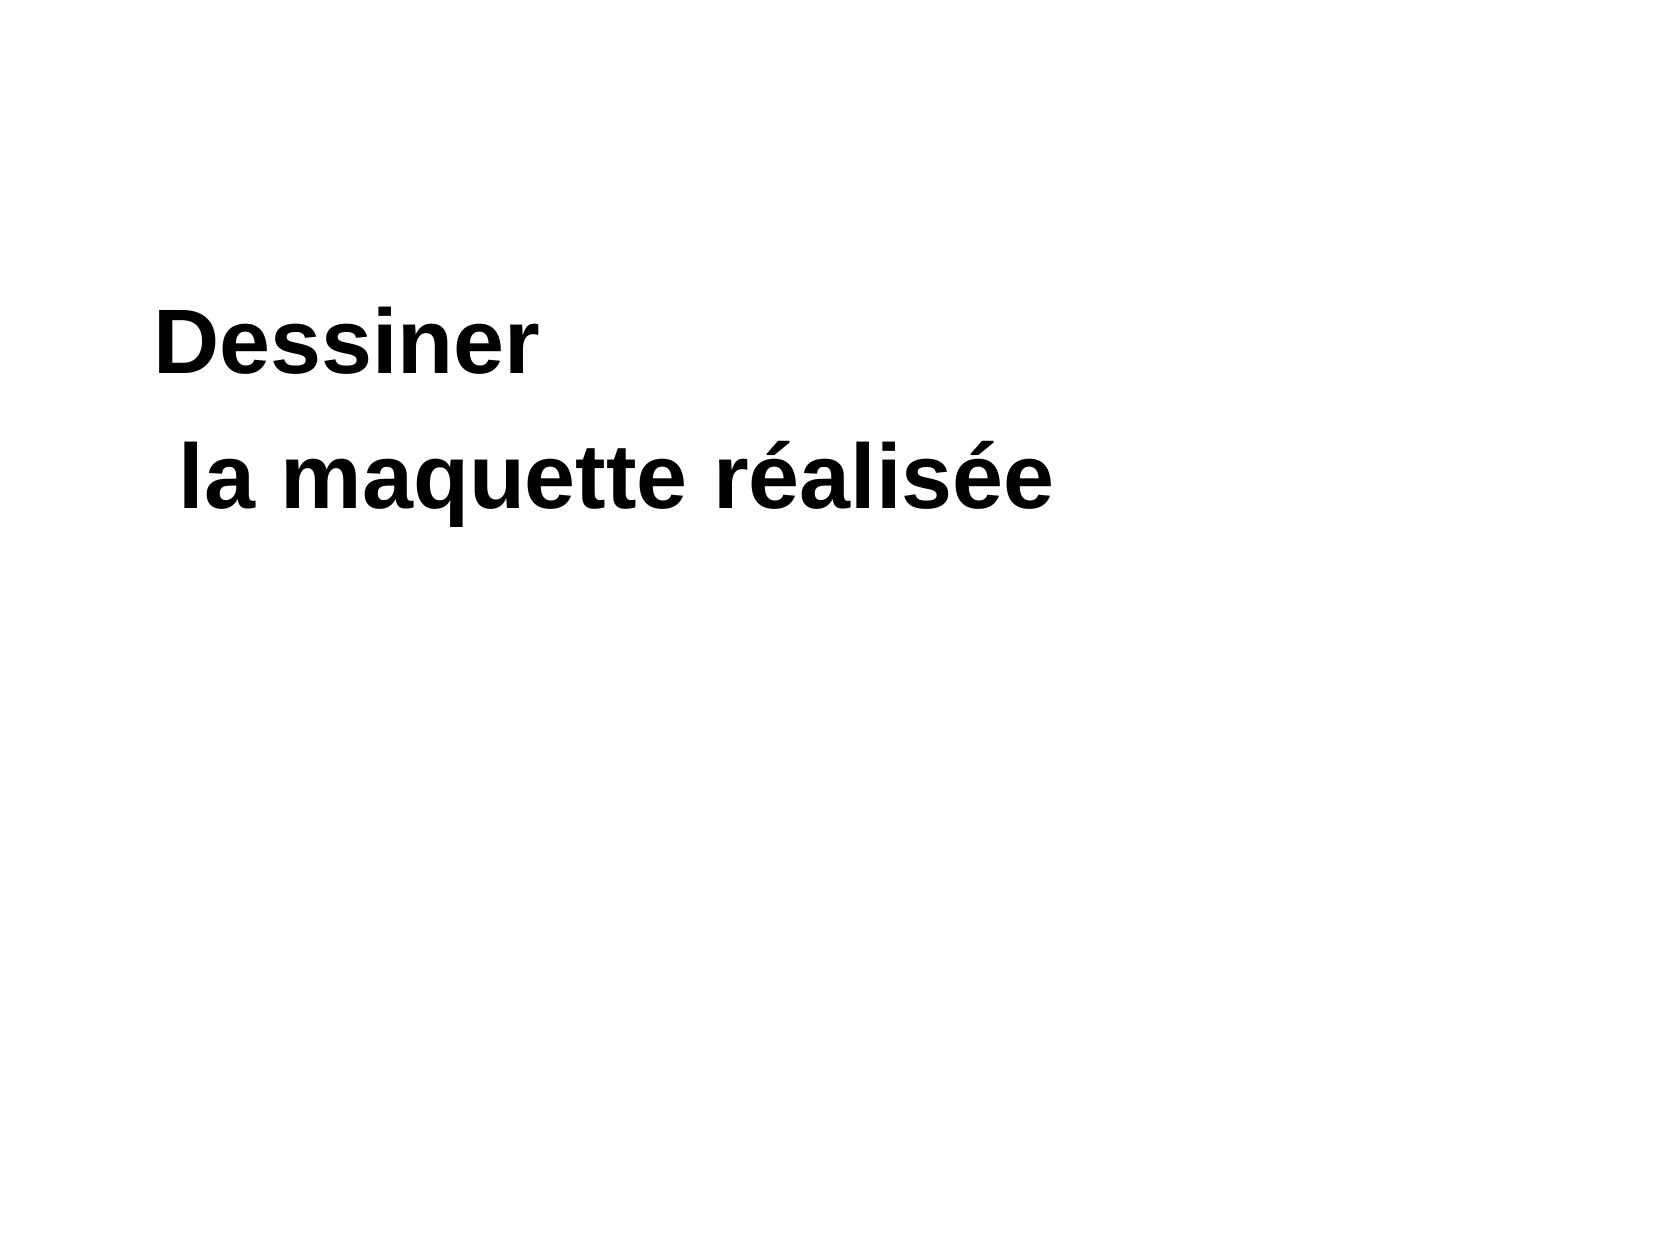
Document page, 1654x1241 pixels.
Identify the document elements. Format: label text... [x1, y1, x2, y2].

list Dessiner la maquette réalisée [82, 290, 1571, 1109]
